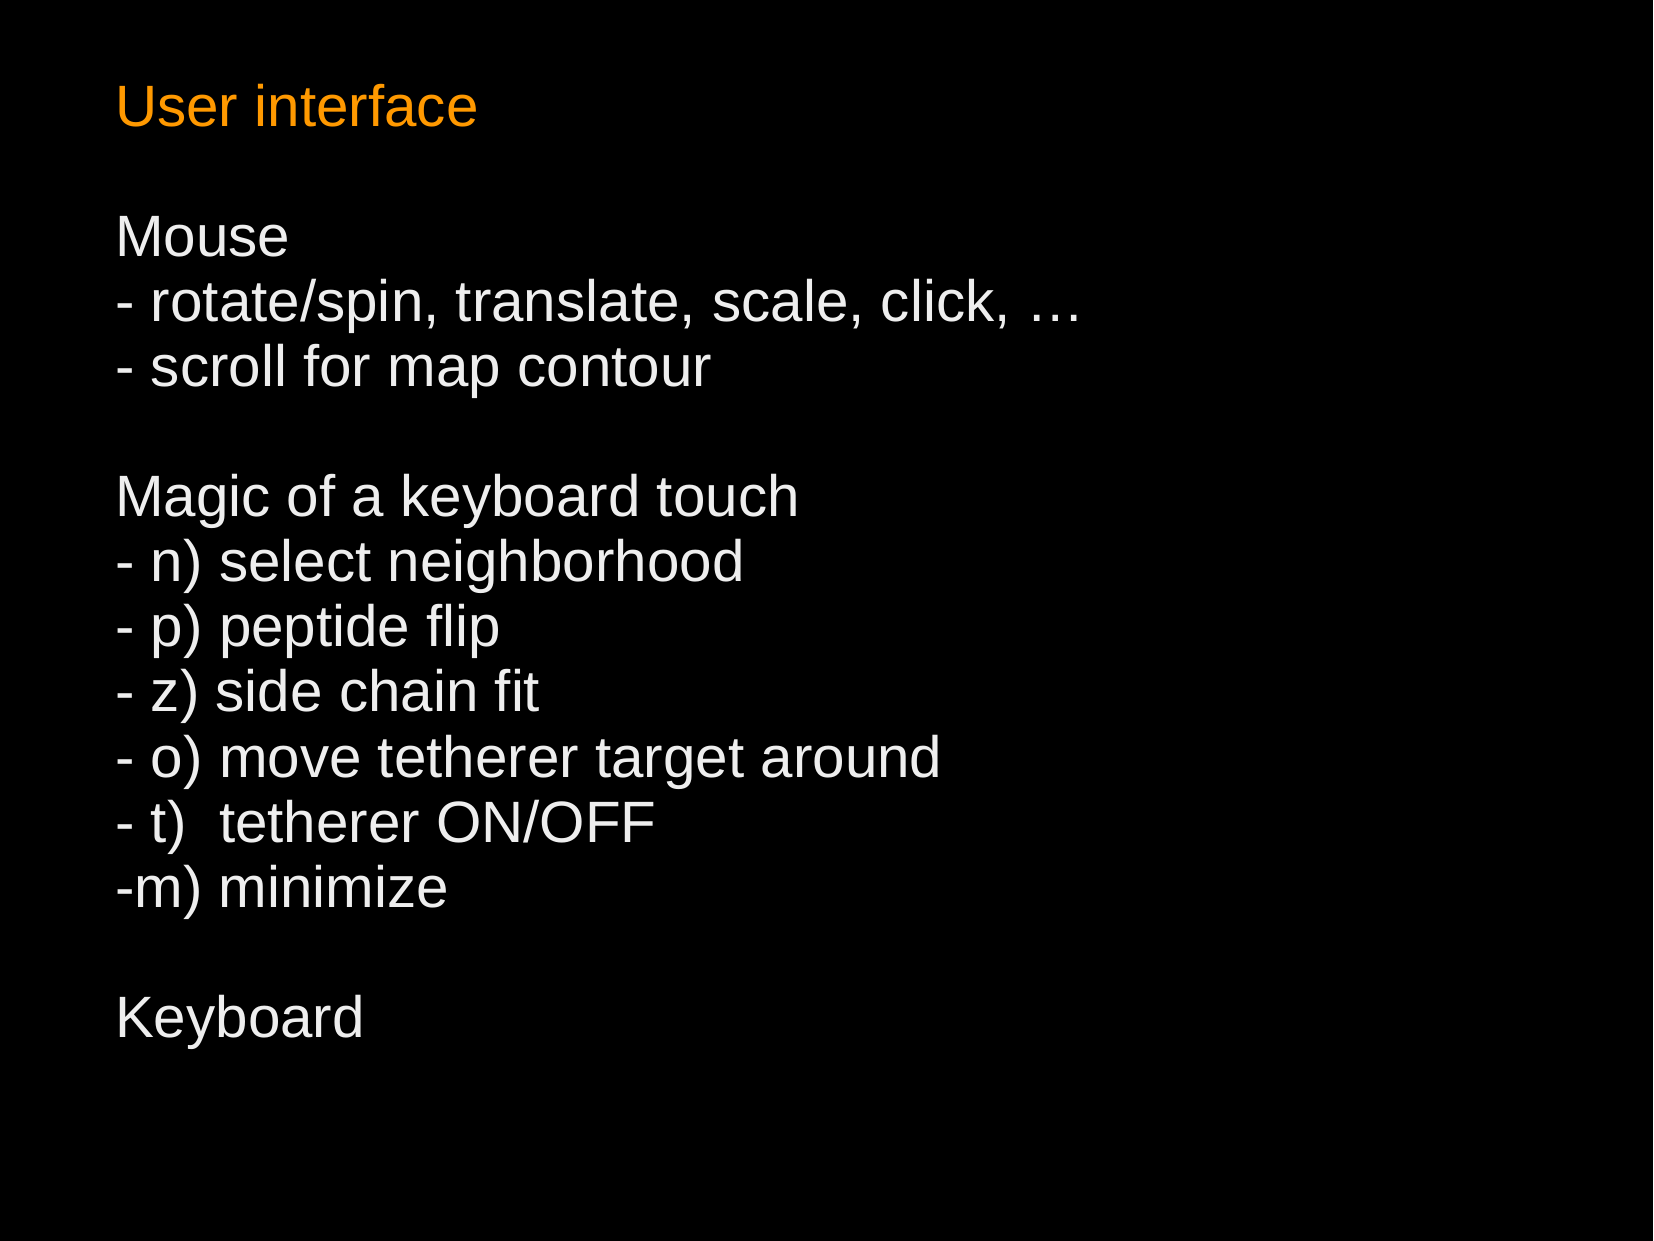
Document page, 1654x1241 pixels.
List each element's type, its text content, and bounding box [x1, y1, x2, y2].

text_box User interface Mouse - rotate/spin, translate, scale, click, … - scroll for map contour Magic of a keyboard touch - n) select neighborhood - p) peptide flip - z) side chain fit - o) move tetherer target around - t) tetherer ON/OFF -m) minimize Keyboard [100, 66, 1601, 1152]
